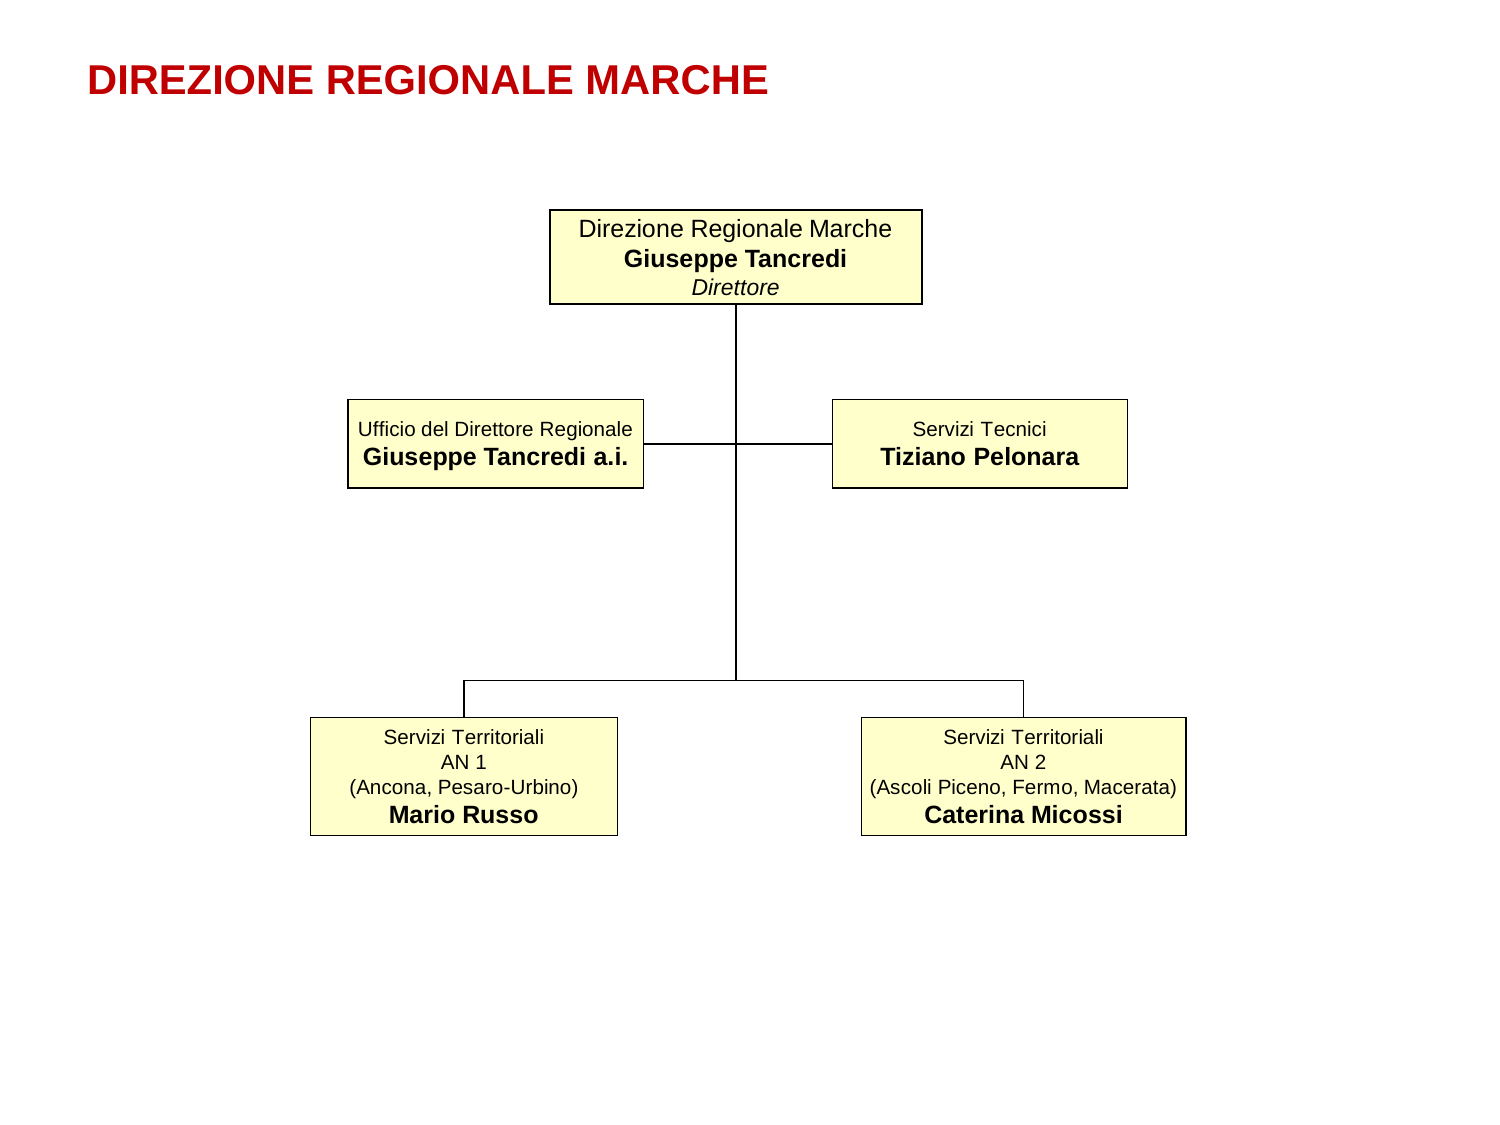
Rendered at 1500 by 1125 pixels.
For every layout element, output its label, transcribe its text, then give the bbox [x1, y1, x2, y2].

picture [309, 205, 1190, 844]
title DIREZIONE REGIONALE MARCHE [72, 45, 1462, 128]
